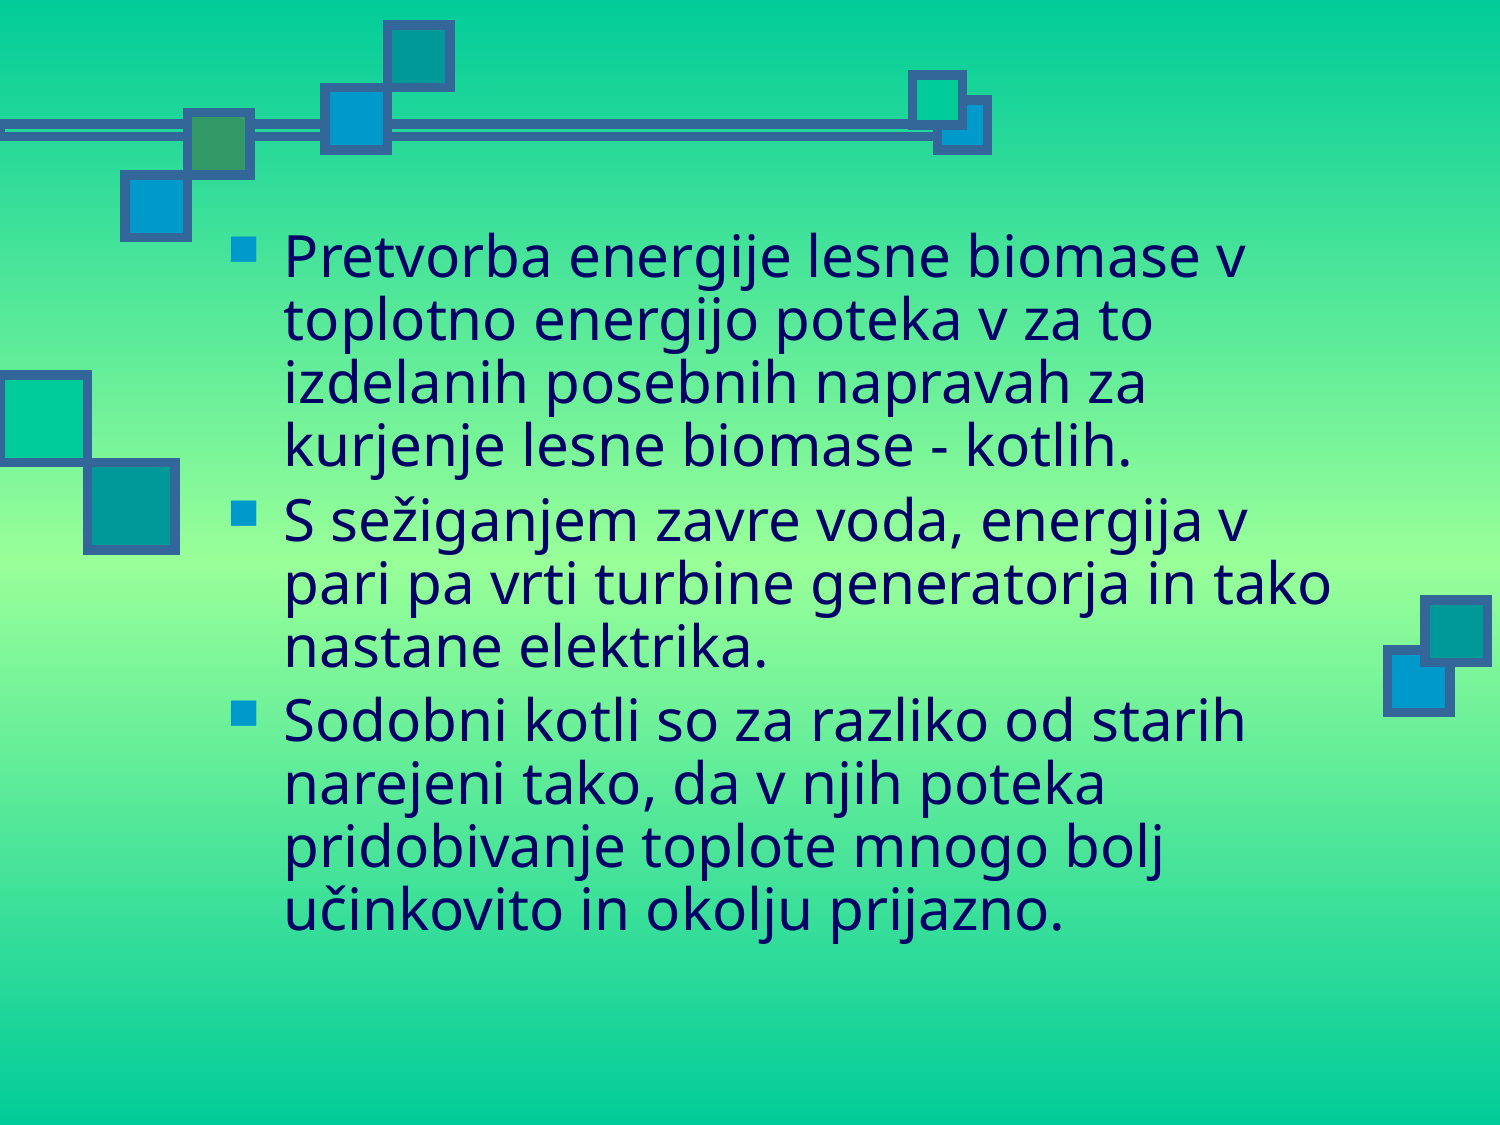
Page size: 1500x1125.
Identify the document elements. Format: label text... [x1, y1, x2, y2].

list Pretvorba energije lesne biomase v toplotno energijo poteka v za to izdelanih posebnih napravah za kurjenje lesne biomase - kotlih. S sežiganjem zavre voda, energija v pari pa vrti turbine generatorja in tako nastane elektrika. Sodobni kotli so za razliko od starih narejeni tako, da v njih poteka pridobivanje toplote mnogo bolj učinkovito in okolju prijazno. [212, 220, 1375, 1013]
